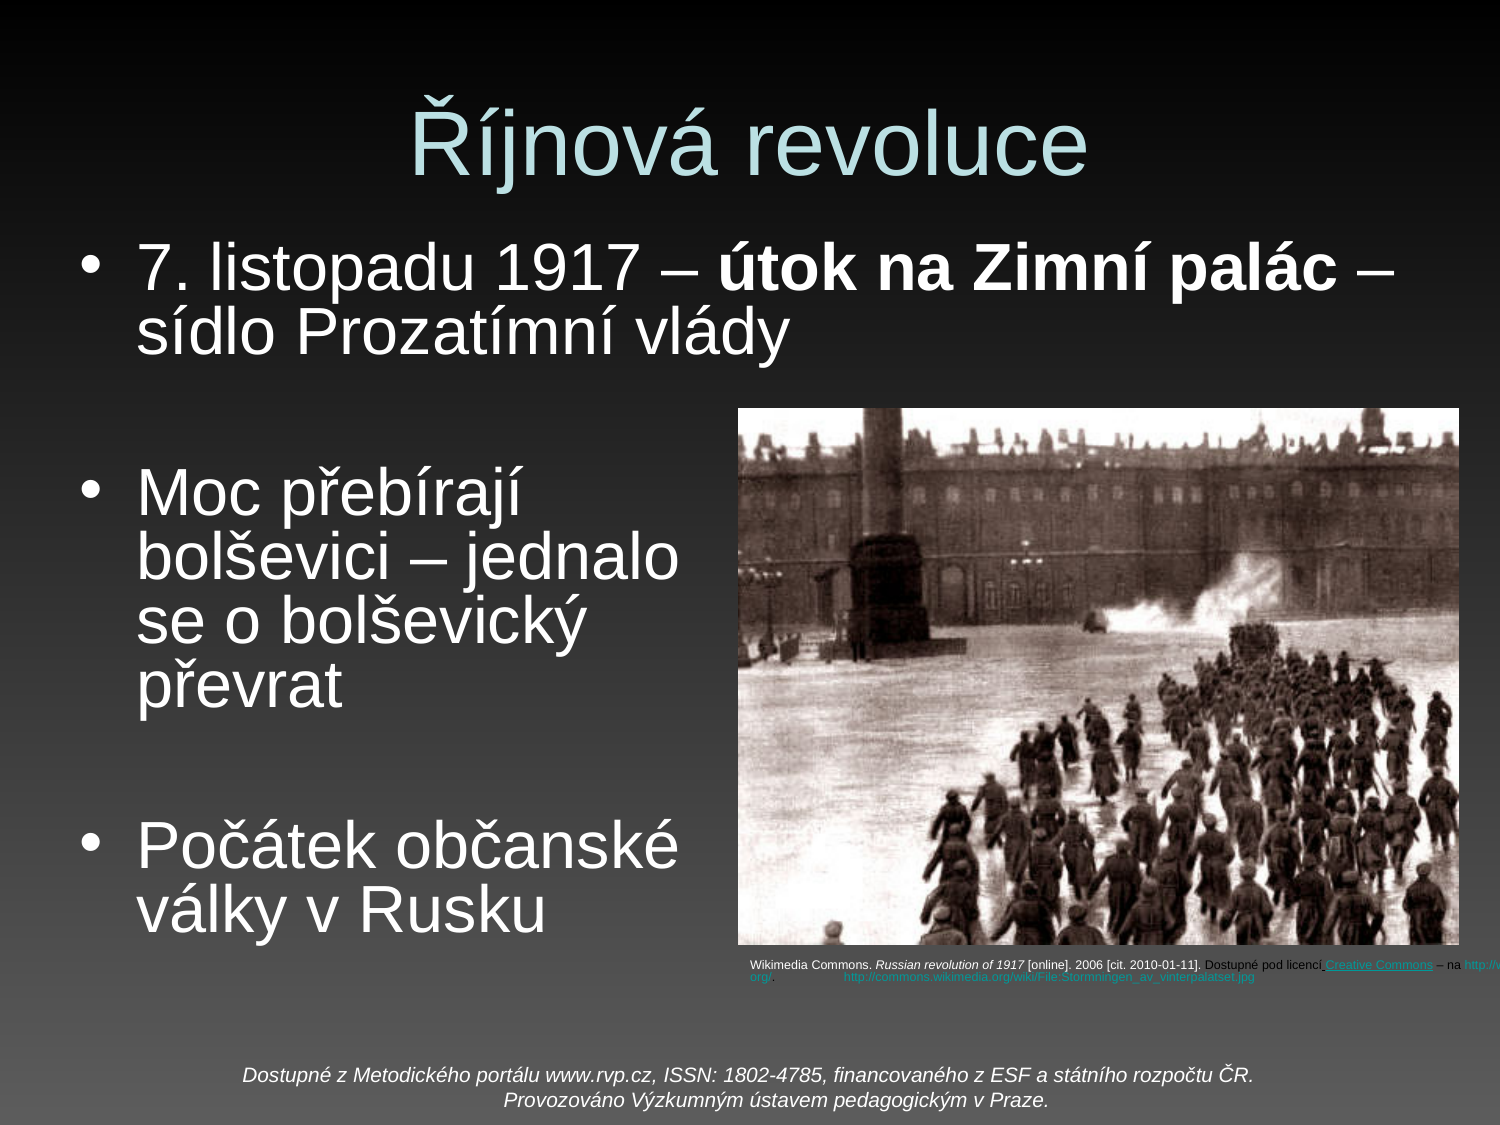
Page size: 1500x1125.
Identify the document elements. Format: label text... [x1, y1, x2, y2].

list 7. listopadu 1917 – útok na Zimní palác – sídlo Prozatímní vlády Moc přebírají bolševici – jednalo se o bolševický převrat Počátek občanské války v Rusku [64, 231, 1415, 975]
title Říjnová revoluce [75, 45, 1426, 233]
text_box Wikimedia Commons. Russian revolution of 1917 [online]. 2006 [cit. 2010-01-11]. Dostupné pod licencí Creative Commons – na http://www.wikipedia.org/. http://commons.wikimedia.org/wiki/File:Stormningen_av_vinterpalatset.jpg [679, 952, 1500, 1014]
text_box Dostupné z Metodického portálu www.rvp.cz, ISSN: 1802-4785, financovaného z ESF a státního rozpočtu ČR. Provozováno Výzkumným ústavem pedagogickým v Praze. [171, 1054, 1332, 1120]
picture [738, 408, 1459, 945]
